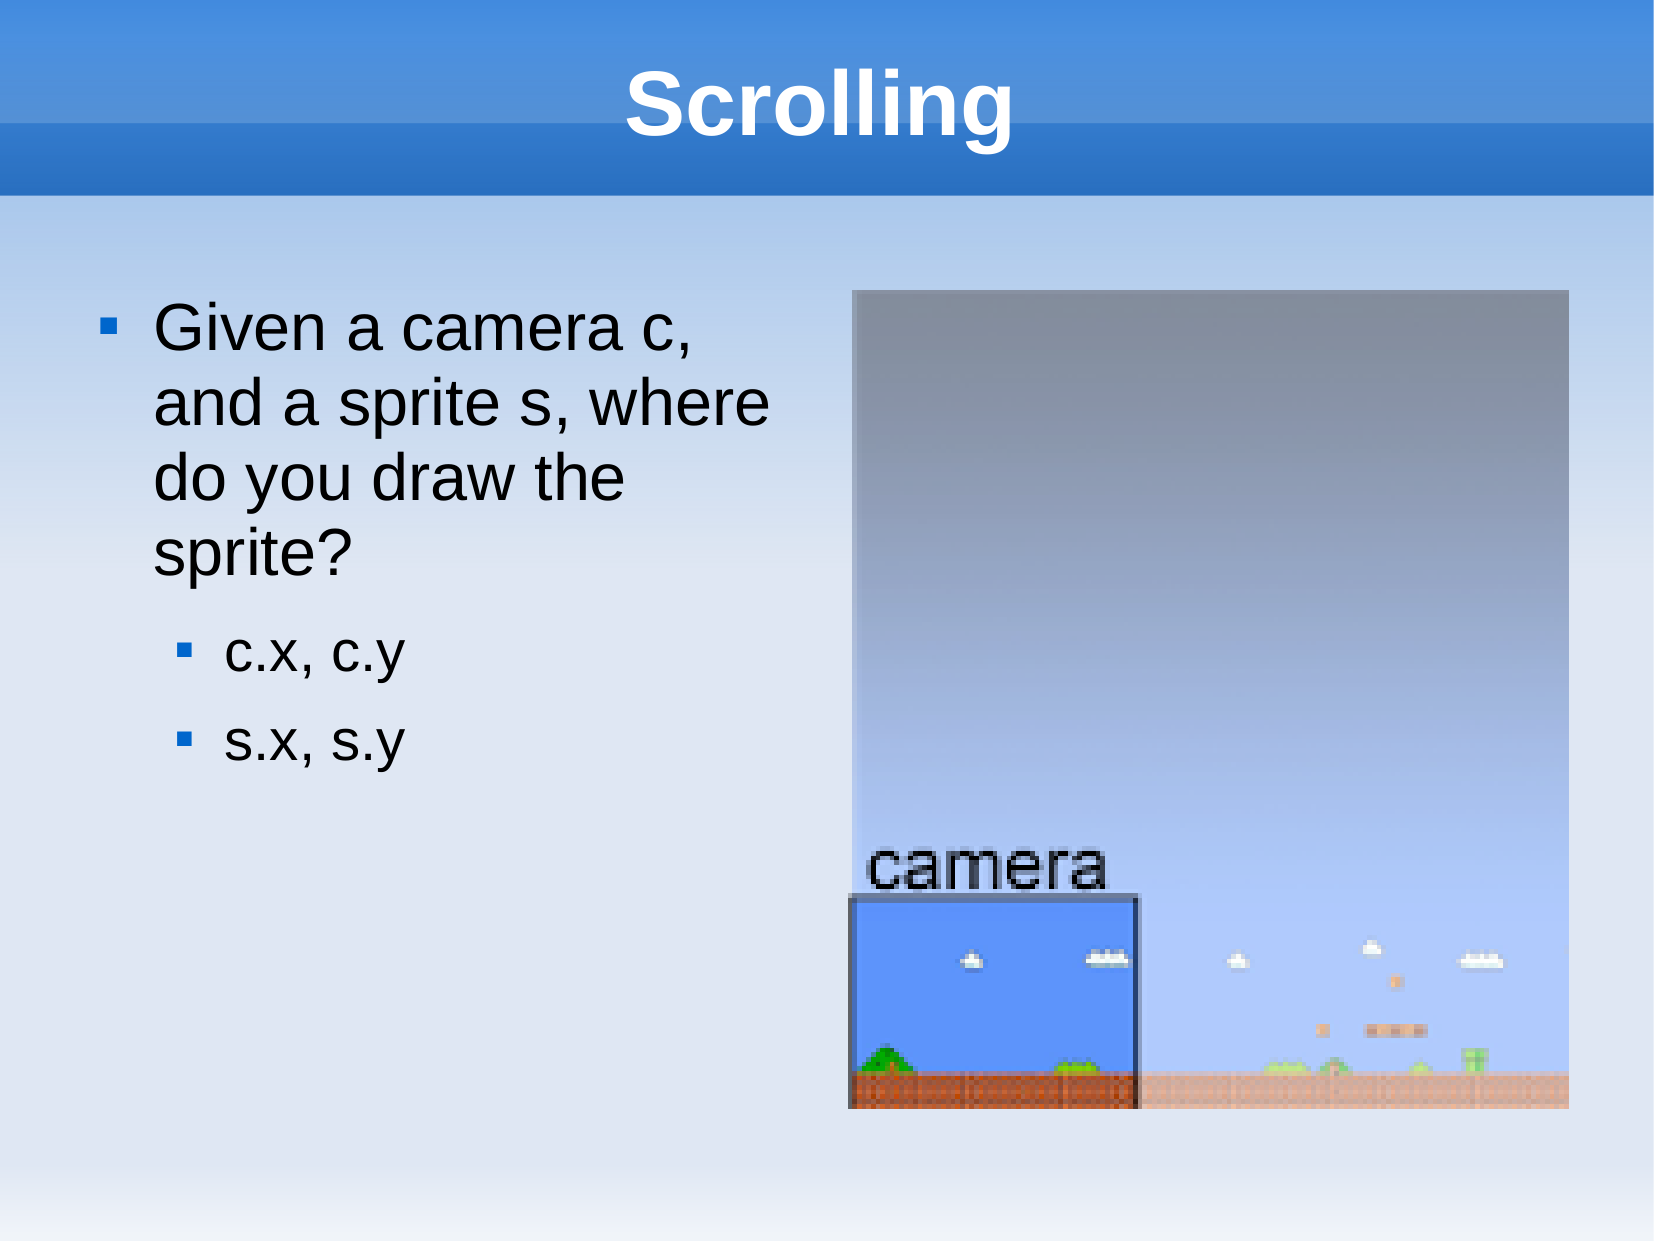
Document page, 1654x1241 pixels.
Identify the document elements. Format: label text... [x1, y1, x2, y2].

title Scrolling [76, 0, 1565, 208]
list Given a camera c, and a sprite s, where do you draw the sprite? c.x, c.y s.x, s.y [82, 290, 809, 1109]
picture [0, 0, 1654, 1241]
